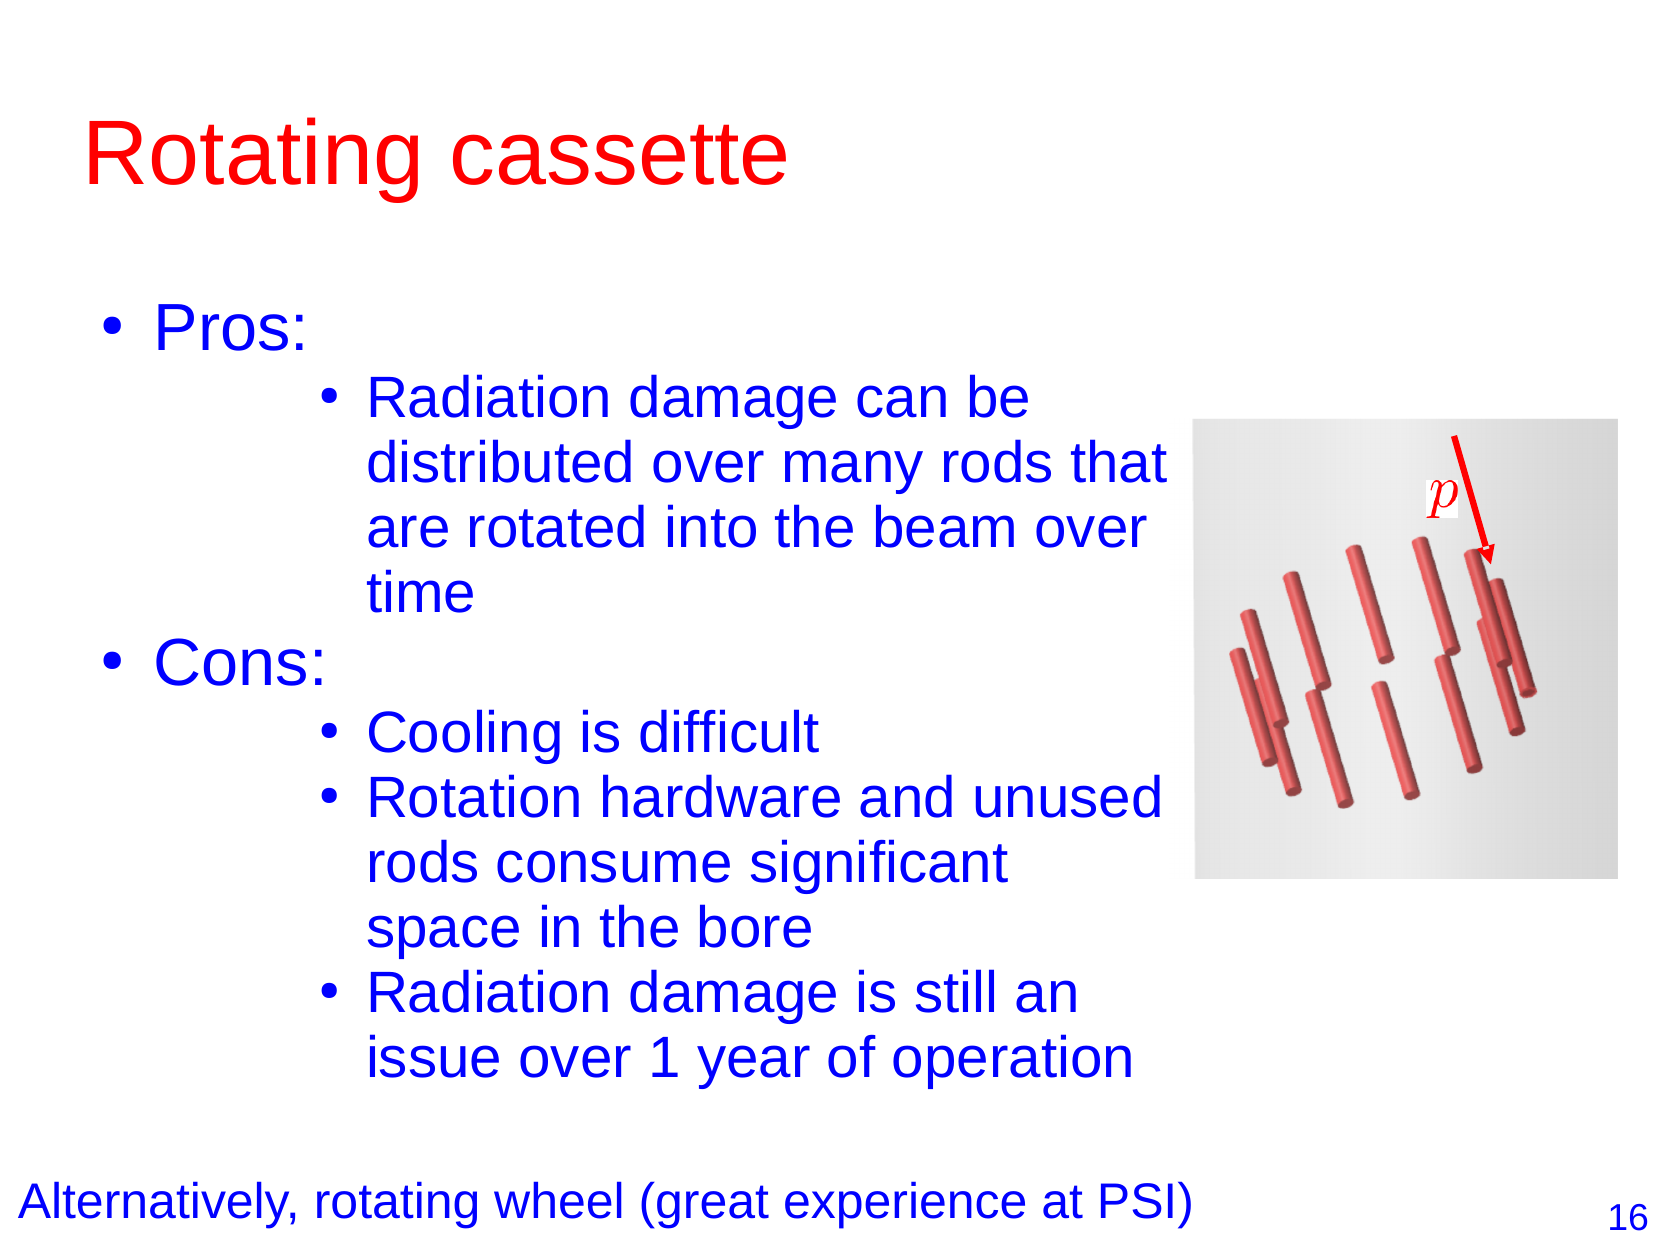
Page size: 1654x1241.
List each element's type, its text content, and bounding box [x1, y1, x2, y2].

picture [1169, 418, 1618, 879]
list Pros: Radiation damage can be distributed over many rods that are rotated into the beam over time Cons: Cooling is difficult Rotation hardware and unused rods consume significant space in the bore Radiation damage is still an issue over 1 year of operation [82, 290, 1170, 1109]
title Rotating cassette [82, 49, 1571, 257]
text_box [1450, 435, 1495, 565]
text_box Alternatively, rotating wheel (great experience at PSI) [3, 1166, 1211, 1237]
